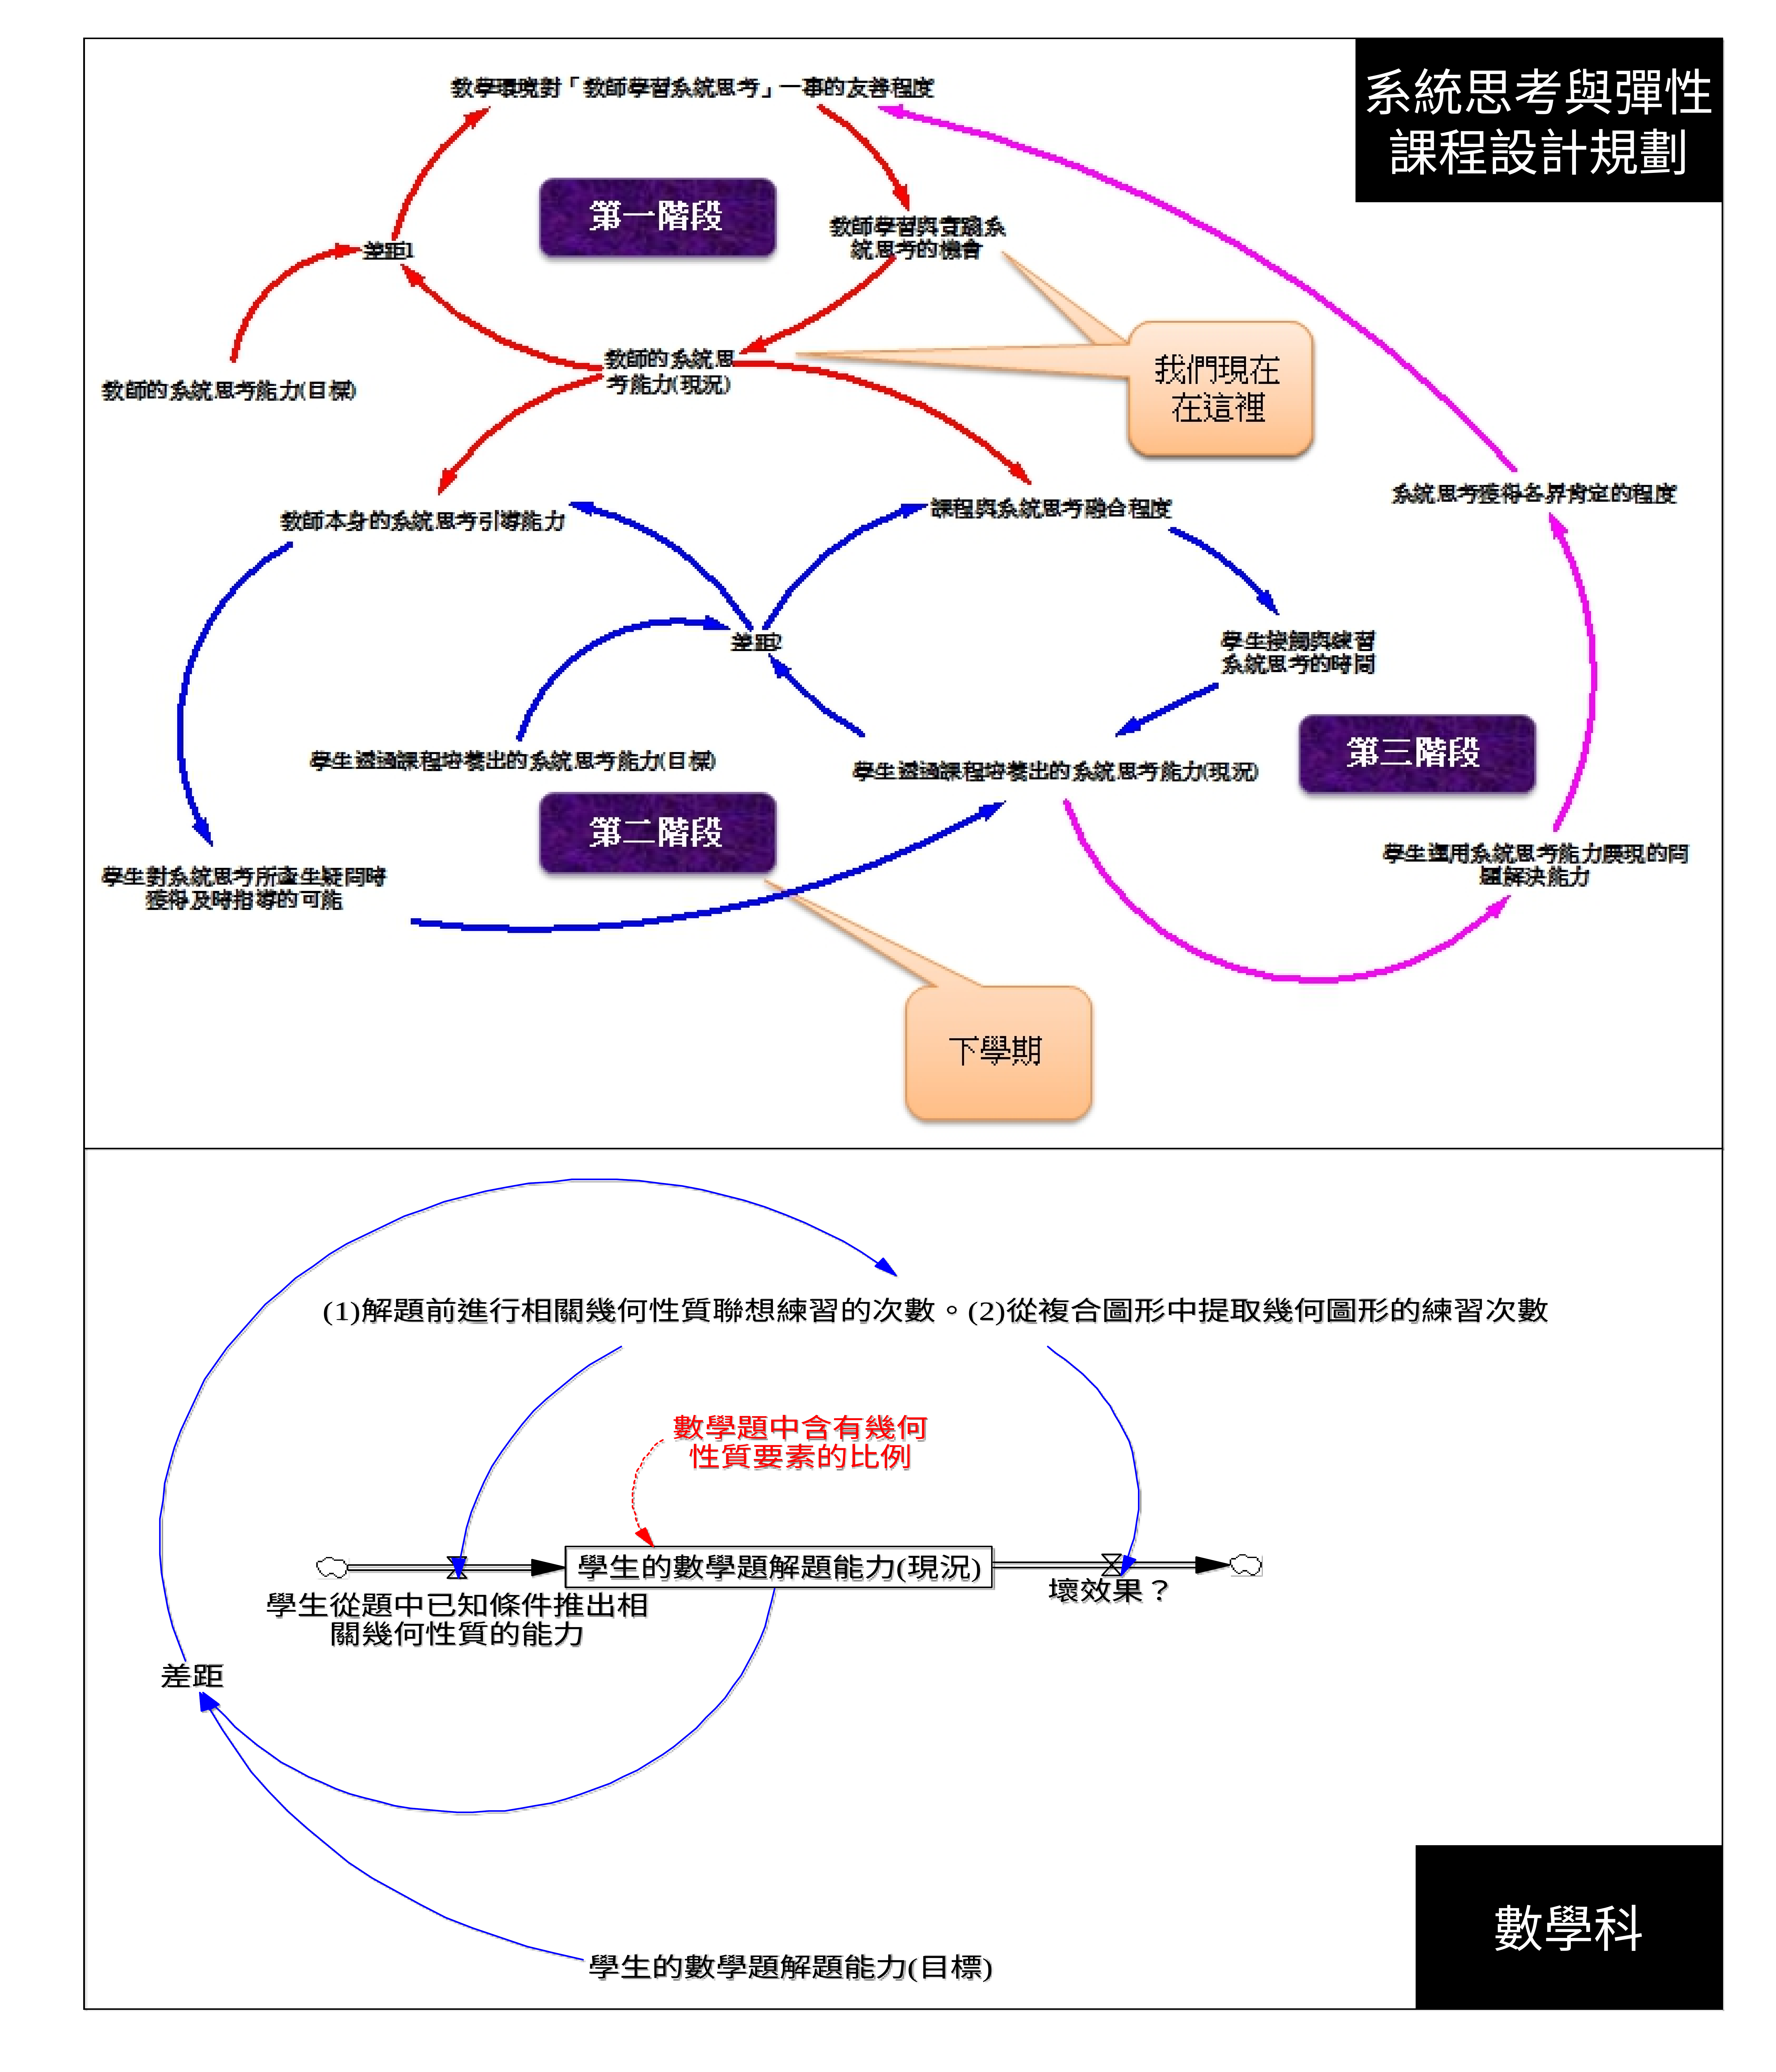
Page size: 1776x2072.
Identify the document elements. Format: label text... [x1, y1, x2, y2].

picture [85, 1151, 1722, 2009]
text_box 數學科 [1416, 1845, 1722, 2009]
picture [85, 39, 1722, 1148]
text_box 系統思考與彈性課程設計規劃 [1355, 39, 1722, 202]
